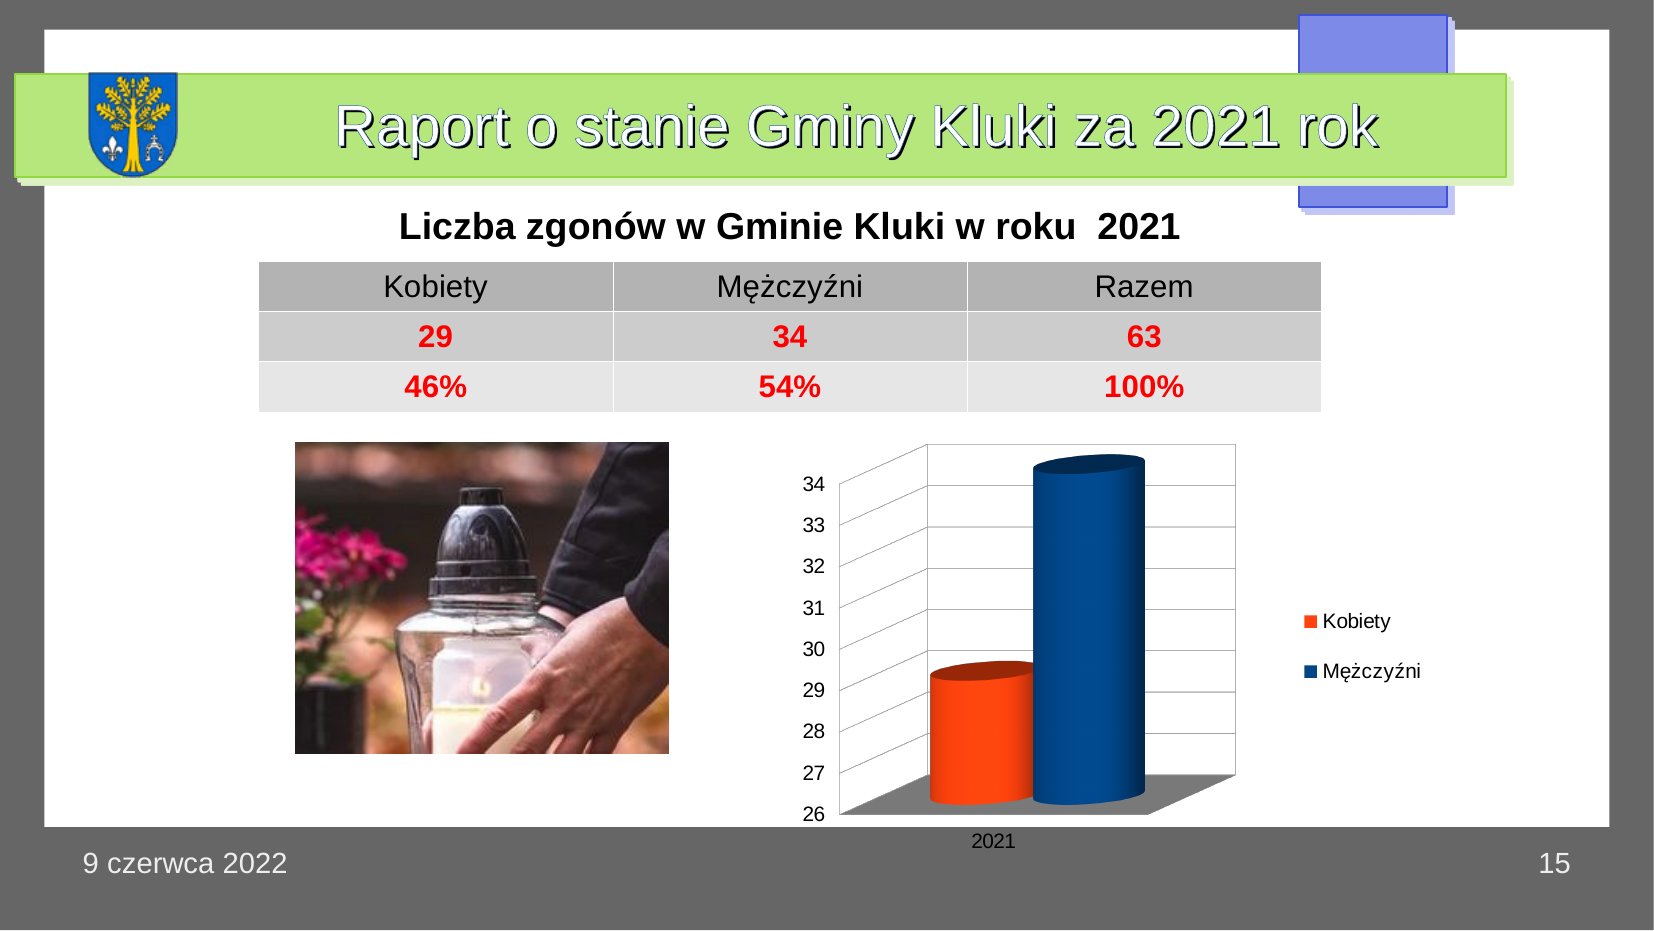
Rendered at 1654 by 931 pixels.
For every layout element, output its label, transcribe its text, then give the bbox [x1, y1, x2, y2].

picture [295, 442, 669, 755]
table_cell 100% [968, 362, 1321, 411]
table_cell 29 [259, 312, 613, 361]
table_cell 54% [614, 362, 967, 412]
table_cell 34 [614, 312, 967, 361]
title Raport o stanie Gminy Kluki za 2021 rok [236, 73, 1654, 178]
table_header Mężczyźni [614, 262, 967, 311]
table_header Razem [968, 262, 1321, 311]
picture [88, 72, 178, 178]
table_cell 46% [259, 362, 613, 412]
table_header Kobiety [259, 262, 613, 311]
chart [696, 411, 1565, 883]
text_box Liczba zgonów w Gminie Kluki w roku 2021 [133, 197, 1447, 232]
table_cell 63 [968, 312, 1321, 361]
